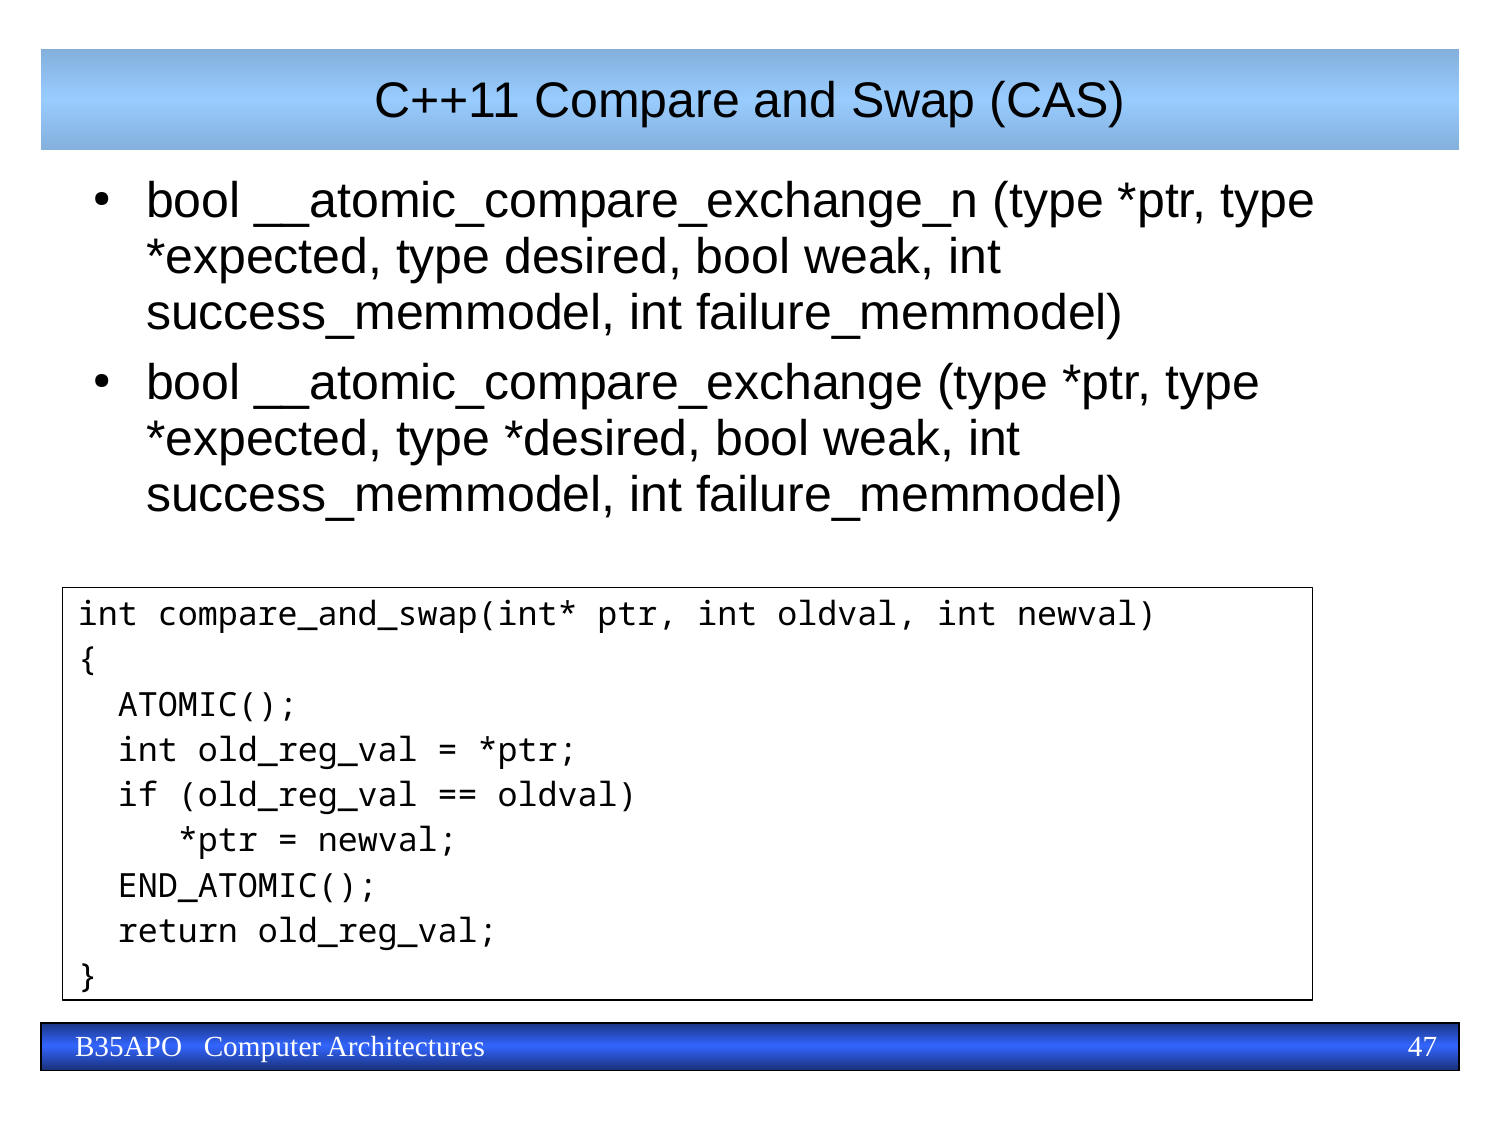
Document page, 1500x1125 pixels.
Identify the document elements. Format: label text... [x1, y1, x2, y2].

title C++11 Compare and Swap (CAS) [41, 49, 1459, 150]
text_box int compare_and_swap(int* ptr, int oldval, int newval) { ATOMIC(); int old_reg_val = *ptr; if (old_reg_val == oldval) *ptr = newval; END_ATOMIC(); return old_reg_val; } [62, 587, 1313, 1000]
list bool __atomic_compare_exchange_n (type *ptr, type *expected, type desired, bool weak, int success_memmodel, int failure_memmodel) bool __atomic_compare_exchange (type *ptr, type *expected, type *desired, bool weak, int success_memmodel, int failure_memmodel) [75, 172, 1426, 826]
